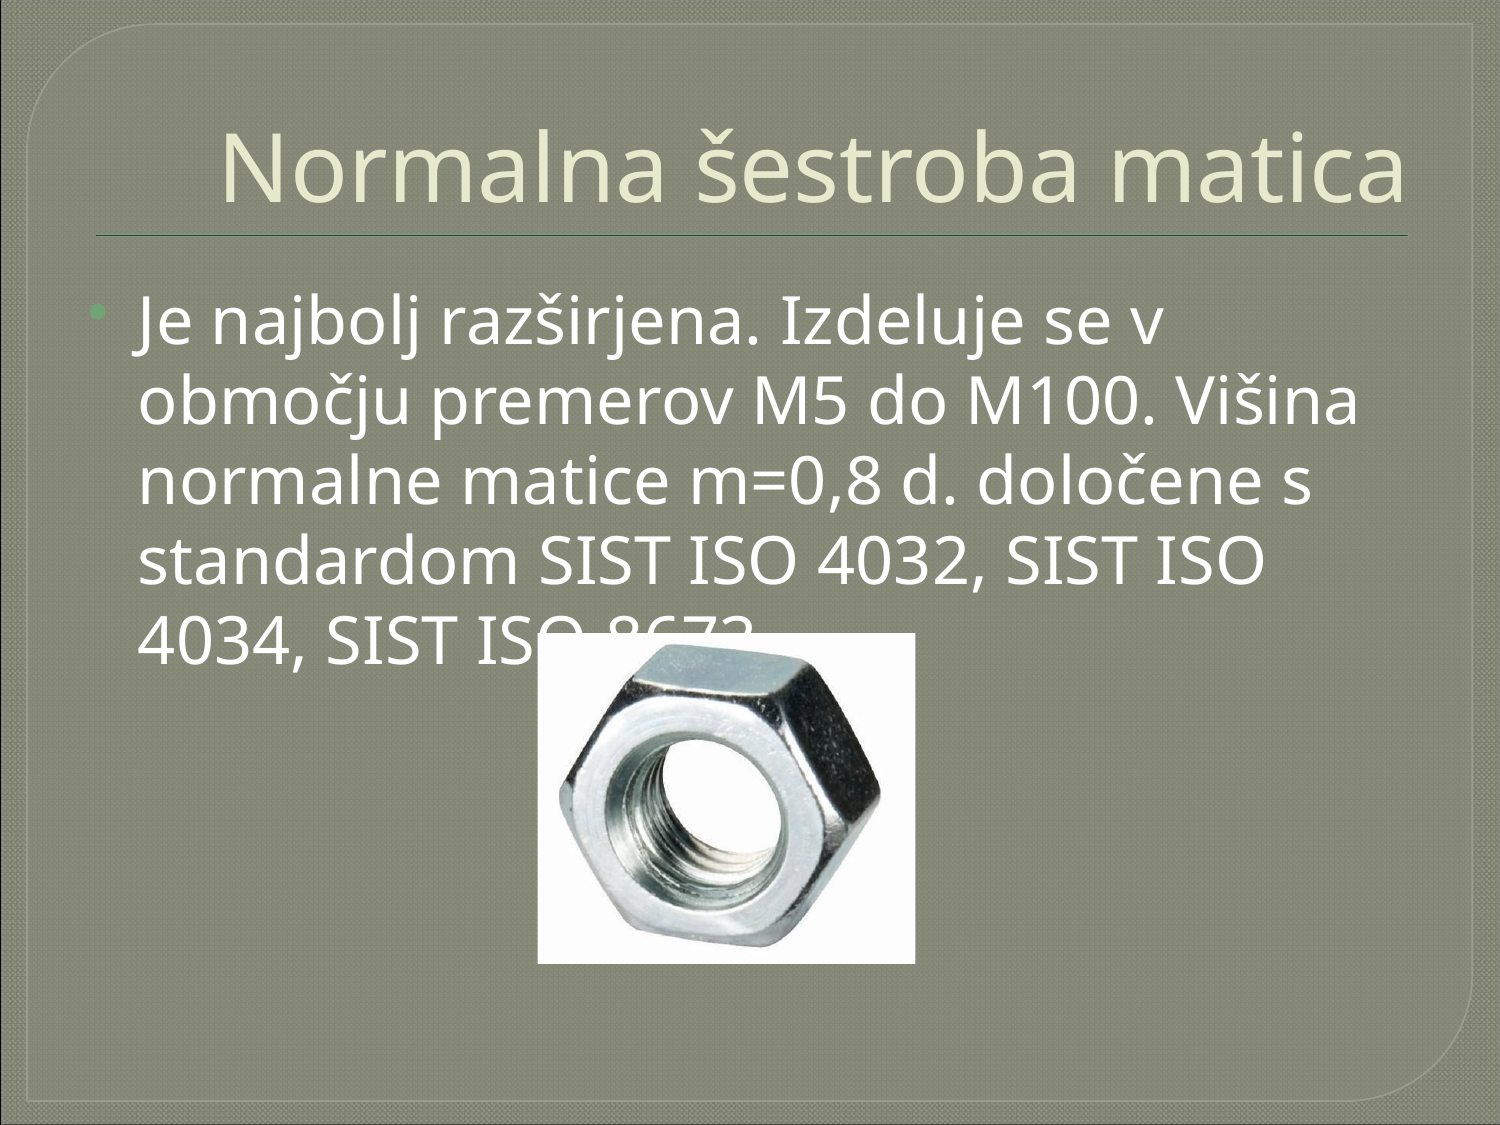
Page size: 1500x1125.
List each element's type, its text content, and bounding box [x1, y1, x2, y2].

list Je najbolj razširjena. Izdeluje se v območju premerov M5 do M100. Višina normalne matice m=0,8 d. določene s standardom SIST ISO 4032, SIST ISO 4034, SIST ISO 8673 [75, 270, 1425, 1013]
title Normalna šestroba matica [75, 41, 1425, 230]
picture [0, 0, 1500, 1125]
